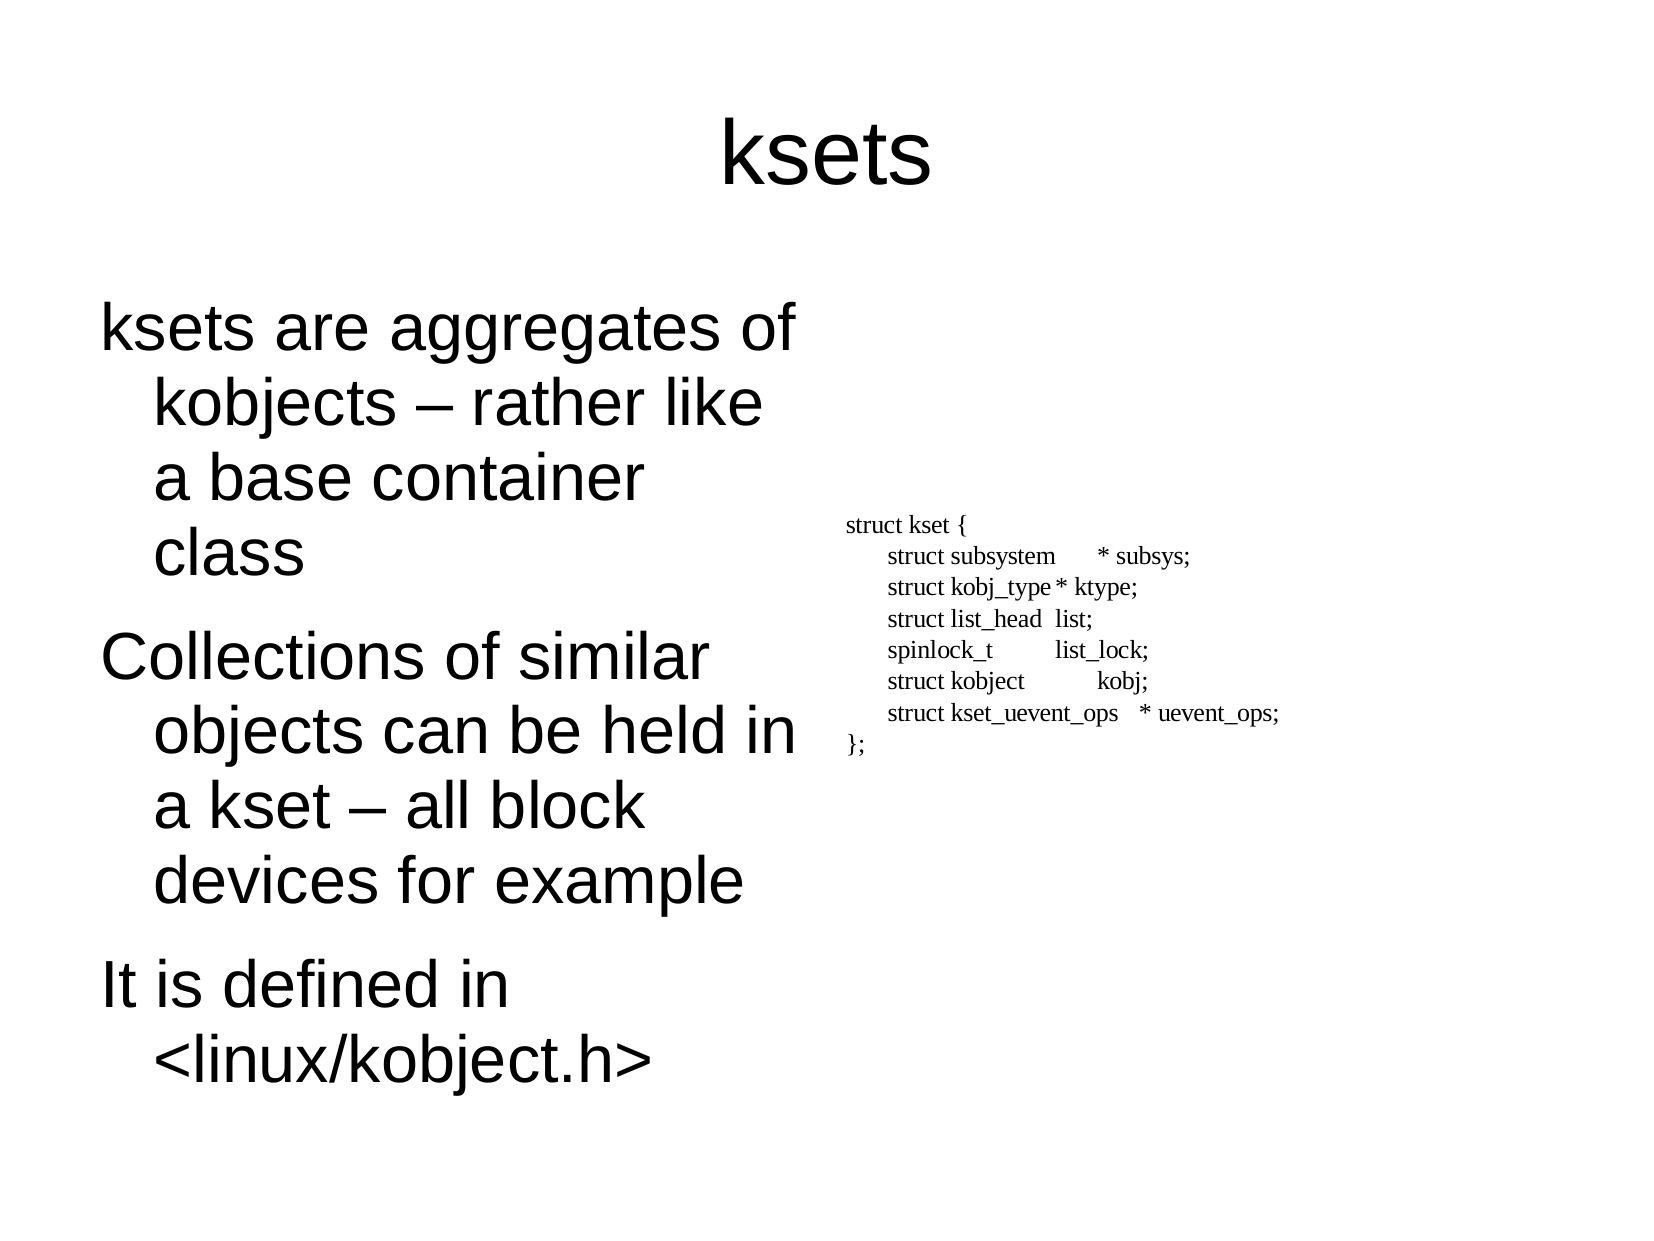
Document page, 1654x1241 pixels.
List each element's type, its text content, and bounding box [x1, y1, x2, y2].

list ksets are aggregates of kobjects – rather like a base container class Collections of similar objects can be held in a kset – all block devices for example It is defined in <linux/kobject.h> [82, 290, 809, 1180]
chart [845, 290, 1572, 1109]
title ksets [82, 49, 1571, 257]
